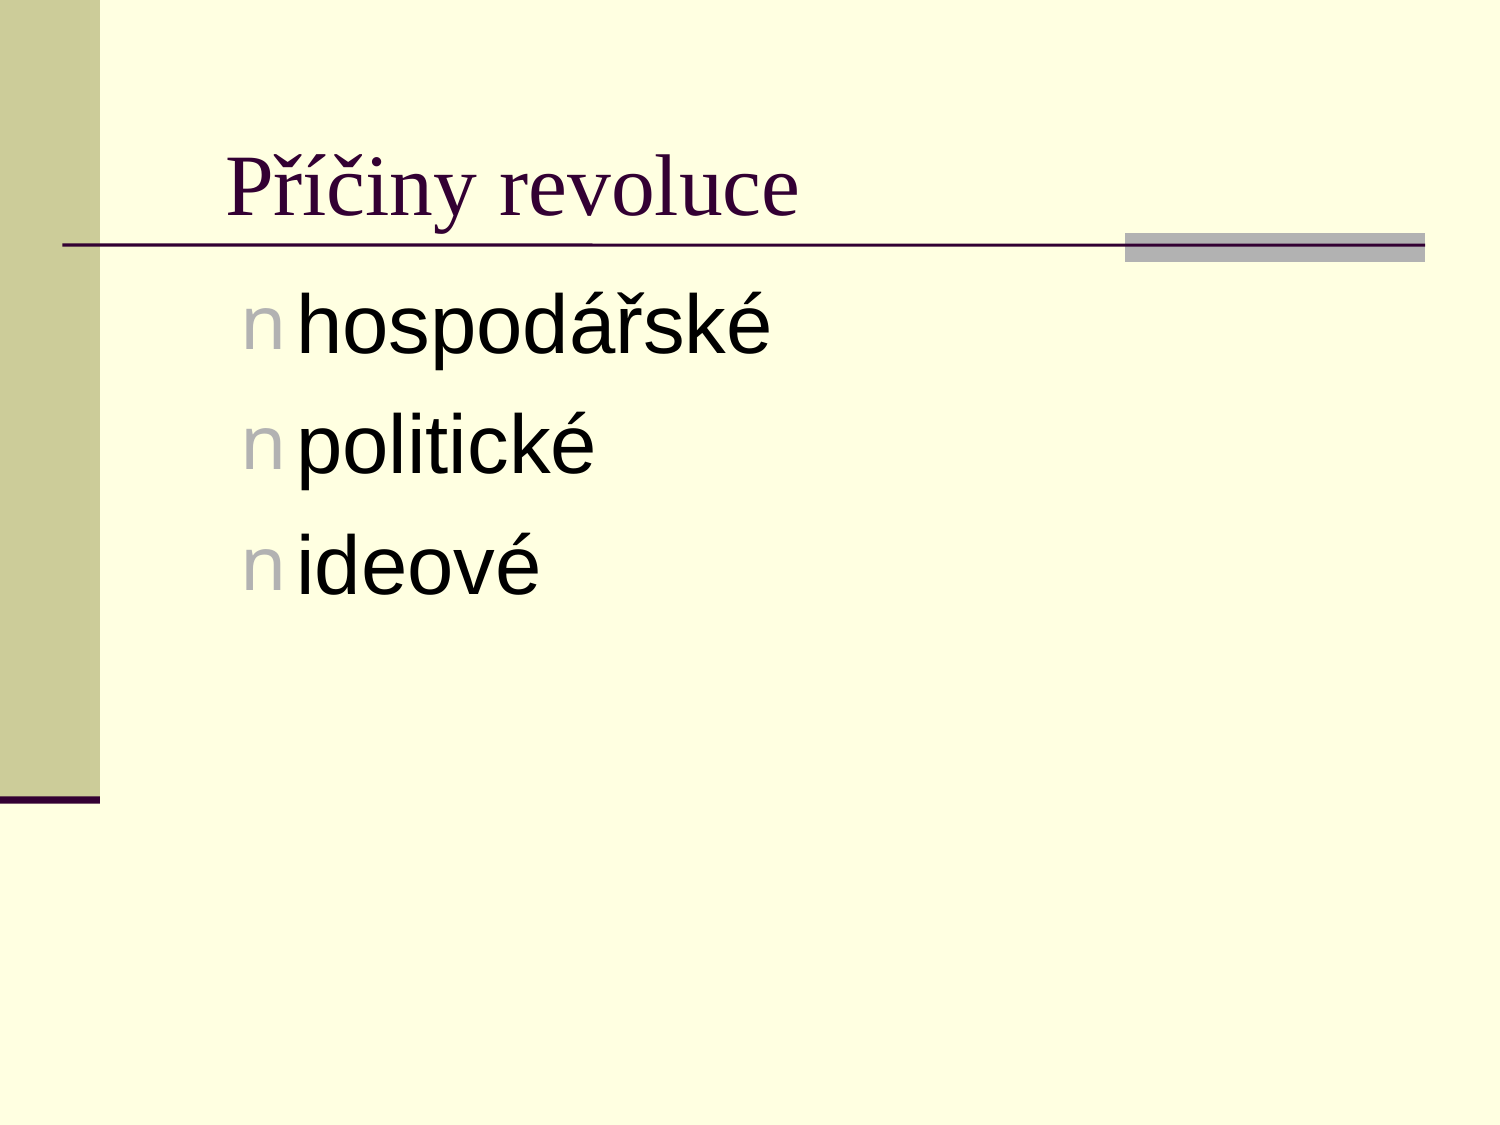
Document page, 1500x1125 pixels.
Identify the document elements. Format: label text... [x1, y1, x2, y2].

title Příčiny revoluce [225, 45, 1500, 234]
list hospodářské politické ideové [225, 262, 1500, 1006]
